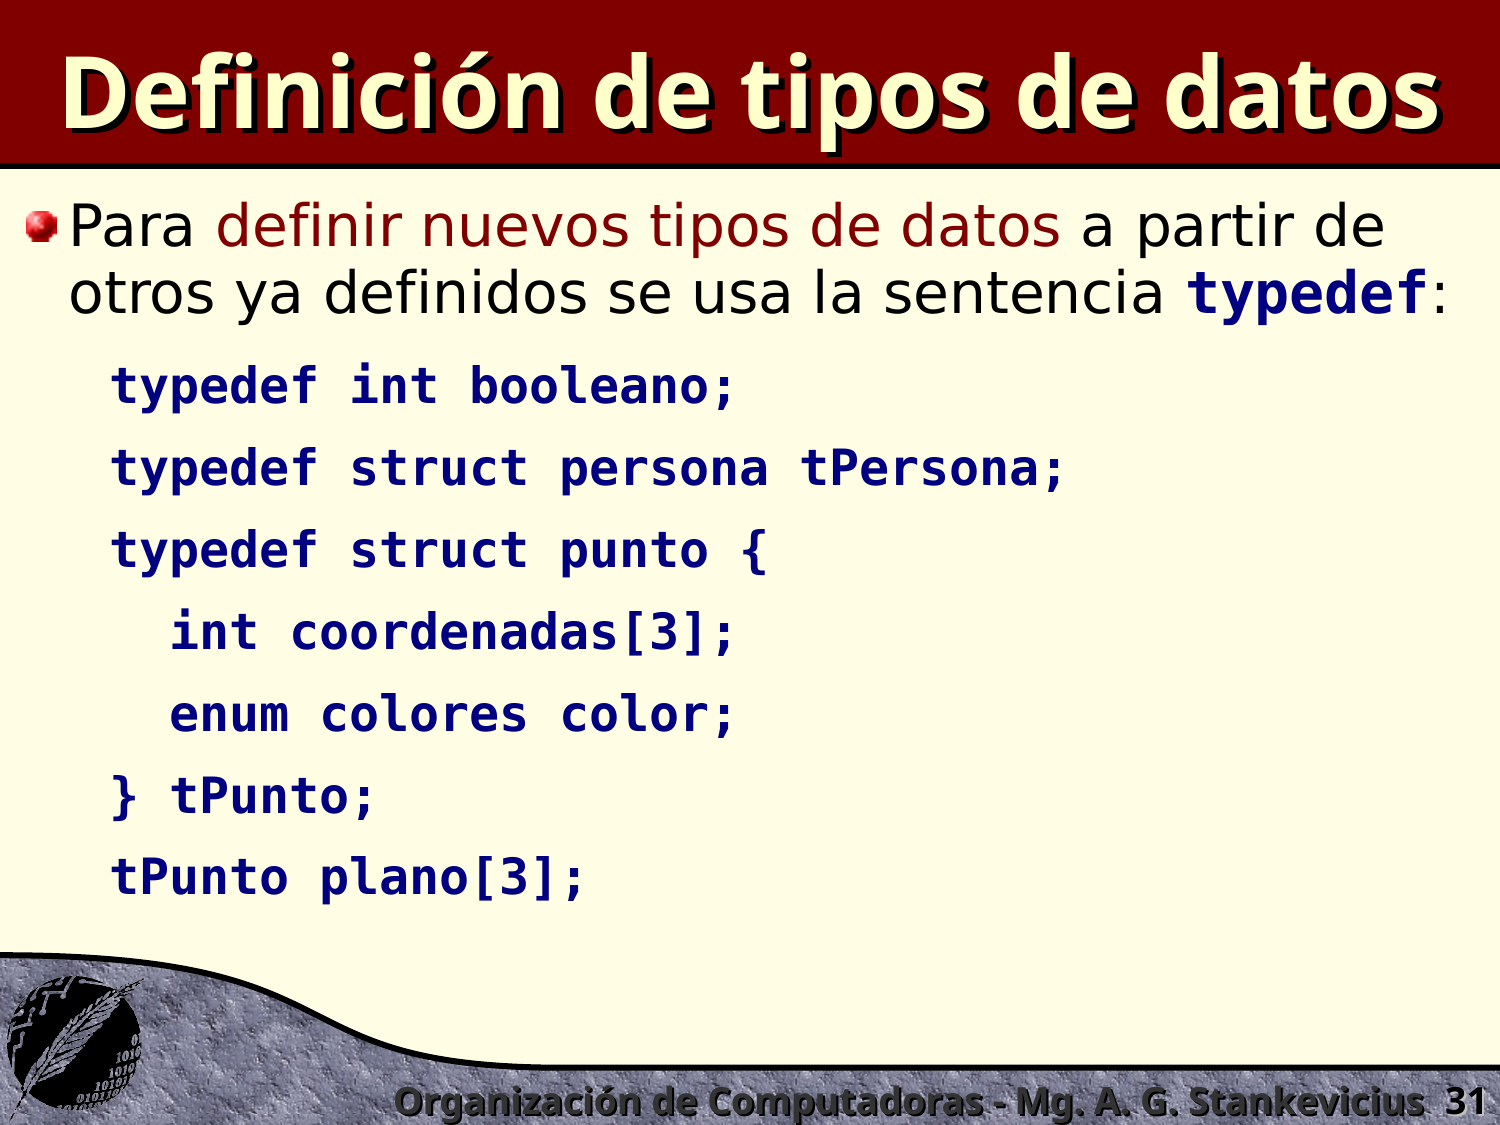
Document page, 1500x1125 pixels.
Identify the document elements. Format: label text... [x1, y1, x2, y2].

list Para definir nuevos tipos de datos a partir de otros ya definidos se usa la sentencia typedef: typedef int booleano; typedef struct persona tPersona; typedef struct punto { int coordenadas[3]; enum colores color; } tPunto; tPunto plano[3]; [11, 192, 1486, 935]
picture [802, 1100, 806, 1110]
picture [448, 1100, 455, 1110]
picture [0, 959, 1500, 1125]
title Definición de tipos de datos [15, 5, 1485, 160]
picture [1058, 1100, 1065, 1110]
